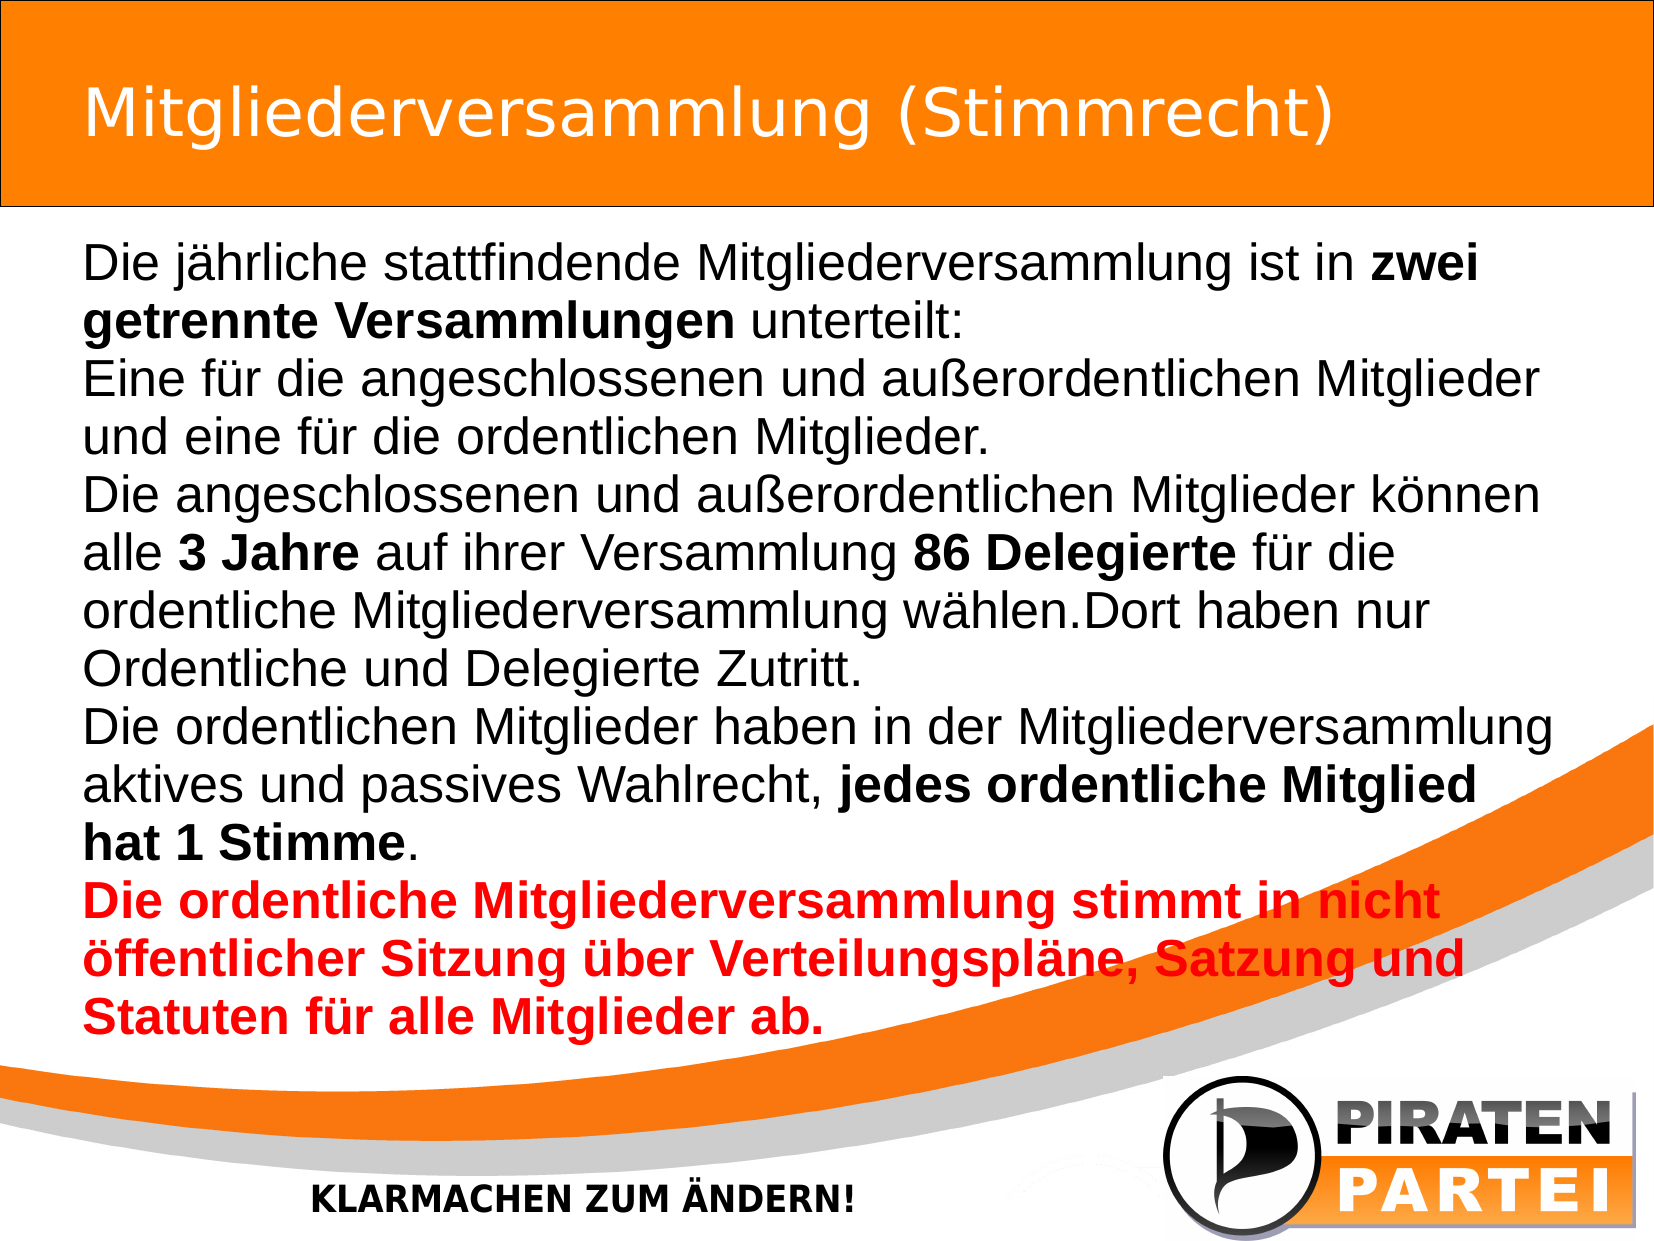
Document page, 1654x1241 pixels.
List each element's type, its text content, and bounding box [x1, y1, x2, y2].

picture [745, 1190, 756, 1199]
picture [796, 1190, 803, 1197]
title Mitgliederversammlung (Stimmrecht) [82, 56, 1571, 170]
picture [0, 699, 1654, 1241]
subtitle Die jährliche stattfindende Mitgliederversammlung ist in zwei getrennte Versammlungen unterteilt: Eine für die angeschlossenen und außerordentlichen Mitglieder und eine für die ordentlichen Mitglieder. Die angeschlossenen und außerordentlichen Mitglieder können alle 3 Jahre auf ihrer Versammlung 86 Delegierte für die ordentliche Mitgliederversammlung wählen.Dort haben nur Ordentliche und Delegierte Zutritt. Die ordentlichen Mitglieder haben in der Mitgliederversammlung aktives und passives Wahlrecht, jedes ordentliche Mitglied hat 1 Stimme. Die ordentliche Mitgliederversammlung stimmt in nicht öffentlicher Sitzung über Verteilungspläne, Satzung und Statuten für alle Mitglieder ab. [82, 233, 1571, 1046]
picture [392, 1190, 399, 1197]
